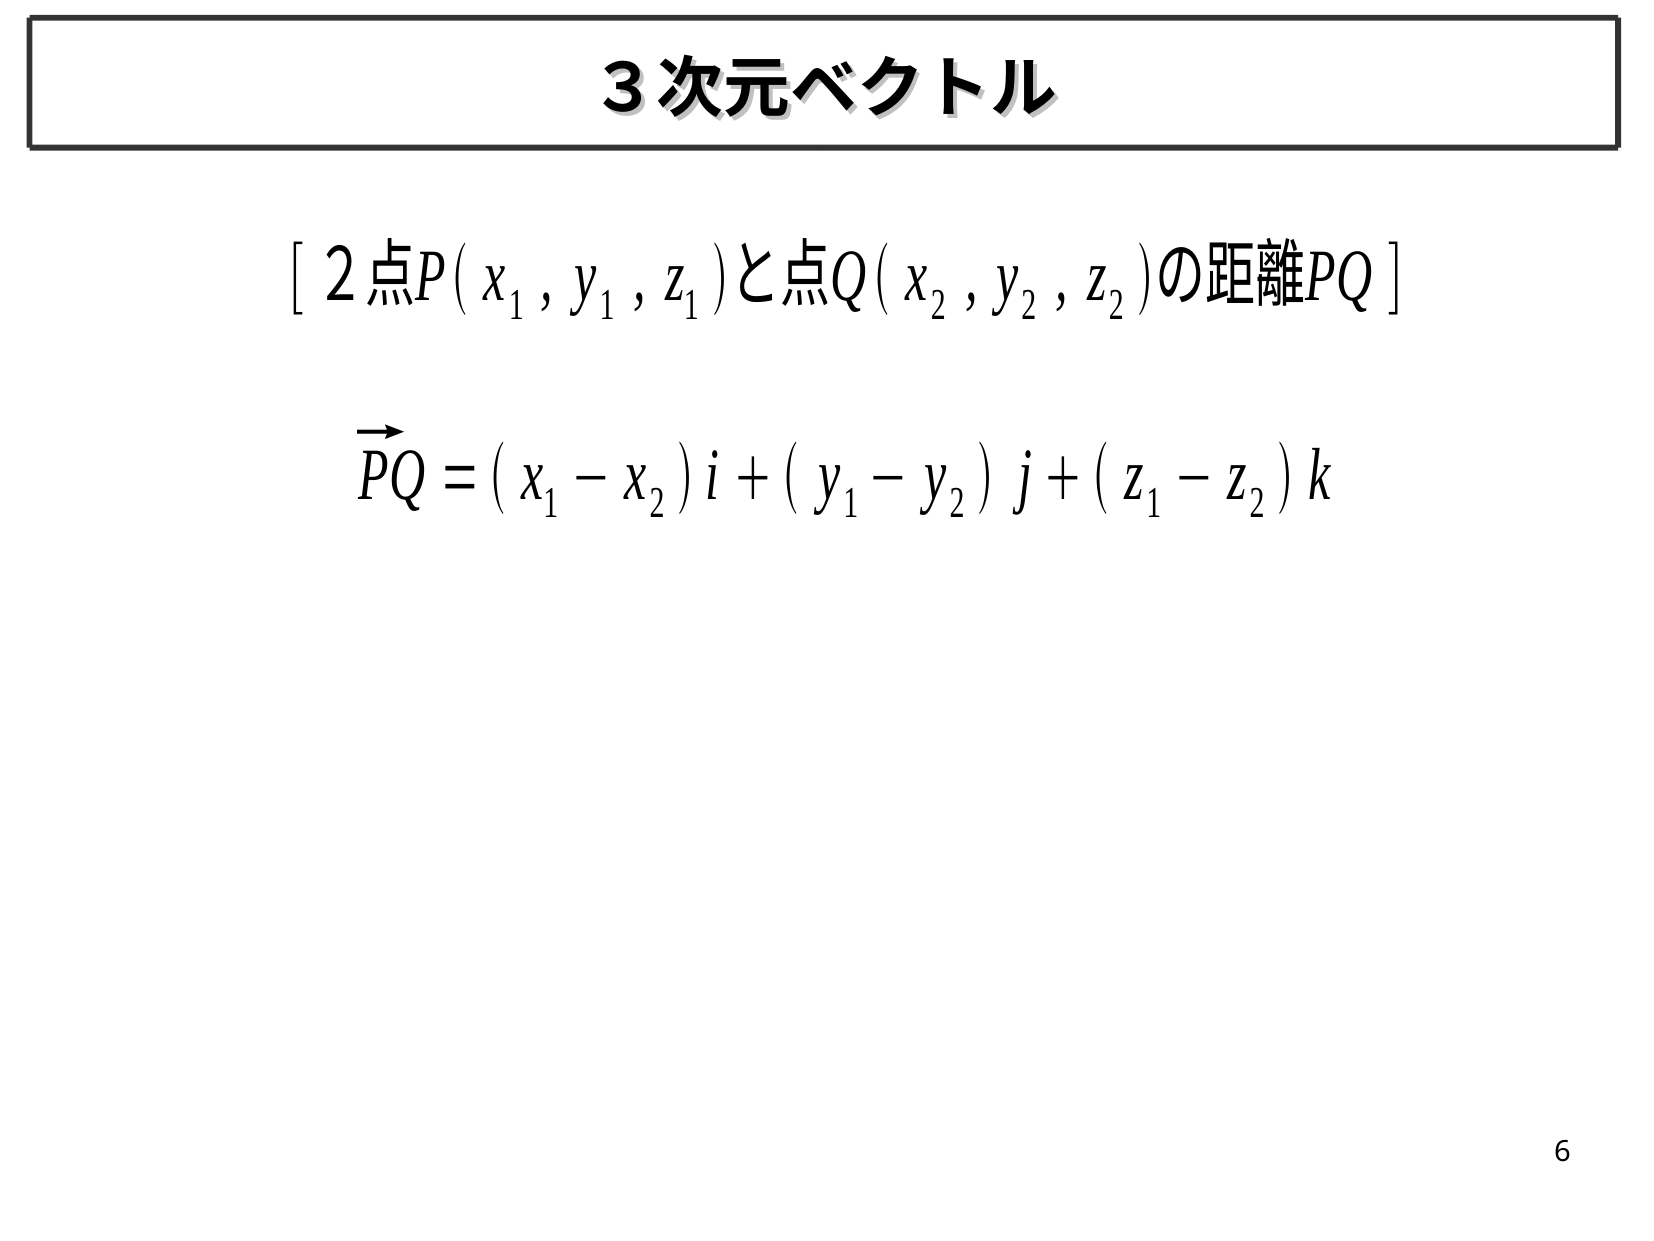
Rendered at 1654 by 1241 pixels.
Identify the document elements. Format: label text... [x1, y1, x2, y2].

text_box ３次元ベクトル [29, 17, 1619, 148]
chart [277, 236, 1414, 527]
